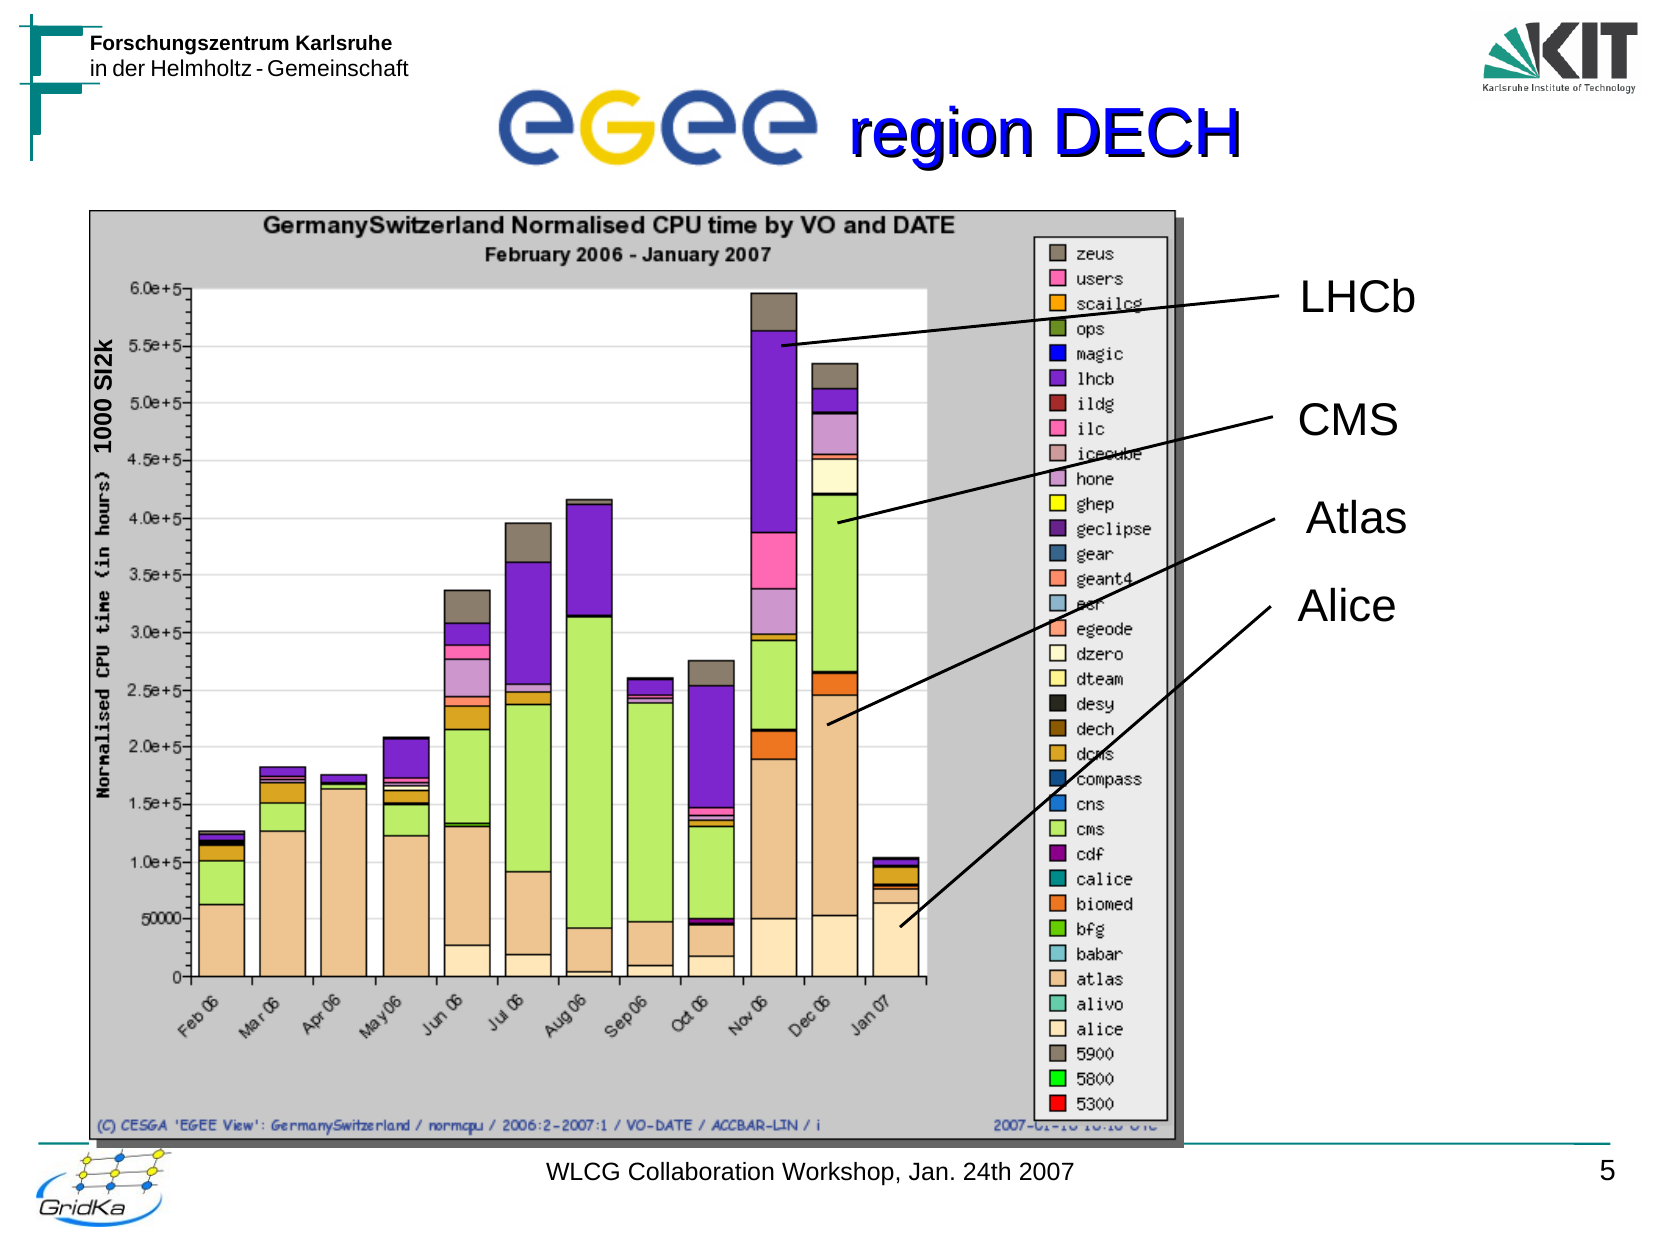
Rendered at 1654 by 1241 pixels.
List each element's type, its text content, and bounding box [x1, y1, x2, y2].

text_box CMS [1281, 385, 1416, 455]
picture [493, 86, 824, 168]
picture [36, 210, 1184, 1227]
text_box 1000 SI2k [80, 324, 126, 470]
picture [1470, 11, 1641, 102]
text_box Atlas [1289, 483, 1425, 553]
text_box LHCb [1283, 262, 1433, 332]
text_box region DECH [831, 83, 1261, 179]
text_box Alice [1281, 570, 1414, 640]
